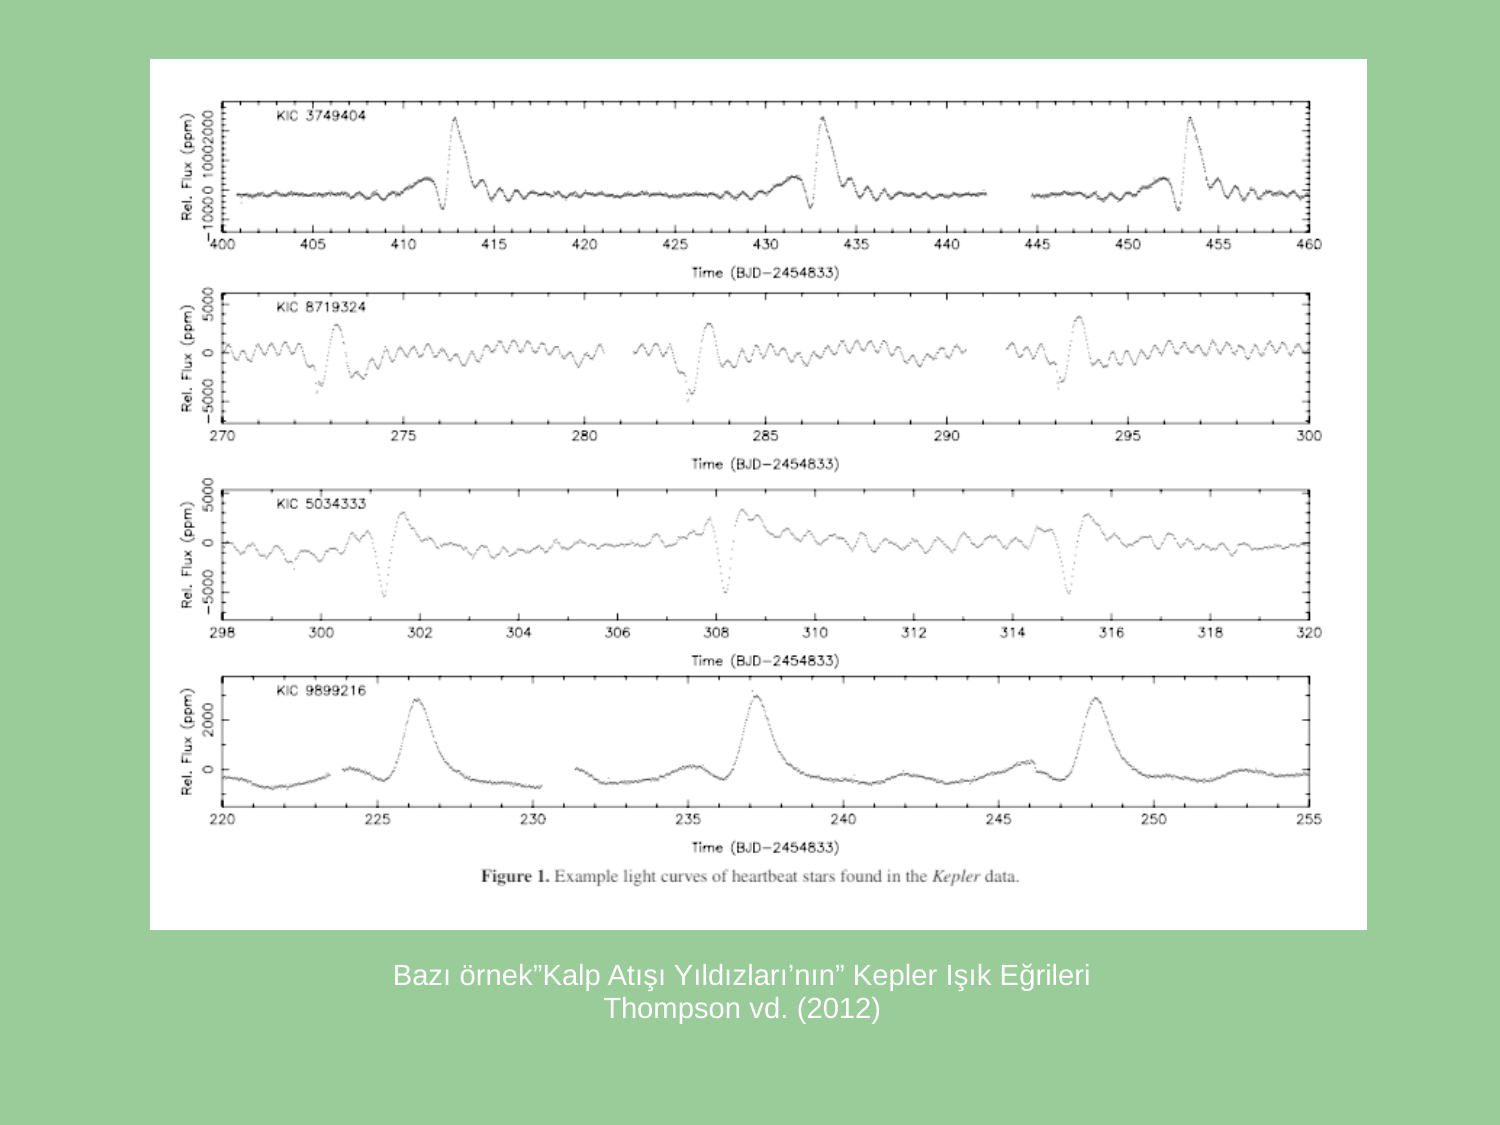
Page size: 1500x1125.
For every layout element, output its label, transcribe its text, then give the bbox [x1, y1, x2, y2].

text_box Bazı örnek”Kalp Atışı Yıldızları’nın” Kepler Işık Eğrileri Thompson vd. (2012) [75, 951, 1411, 1051]
picture [150, 59, 1367, 931]
